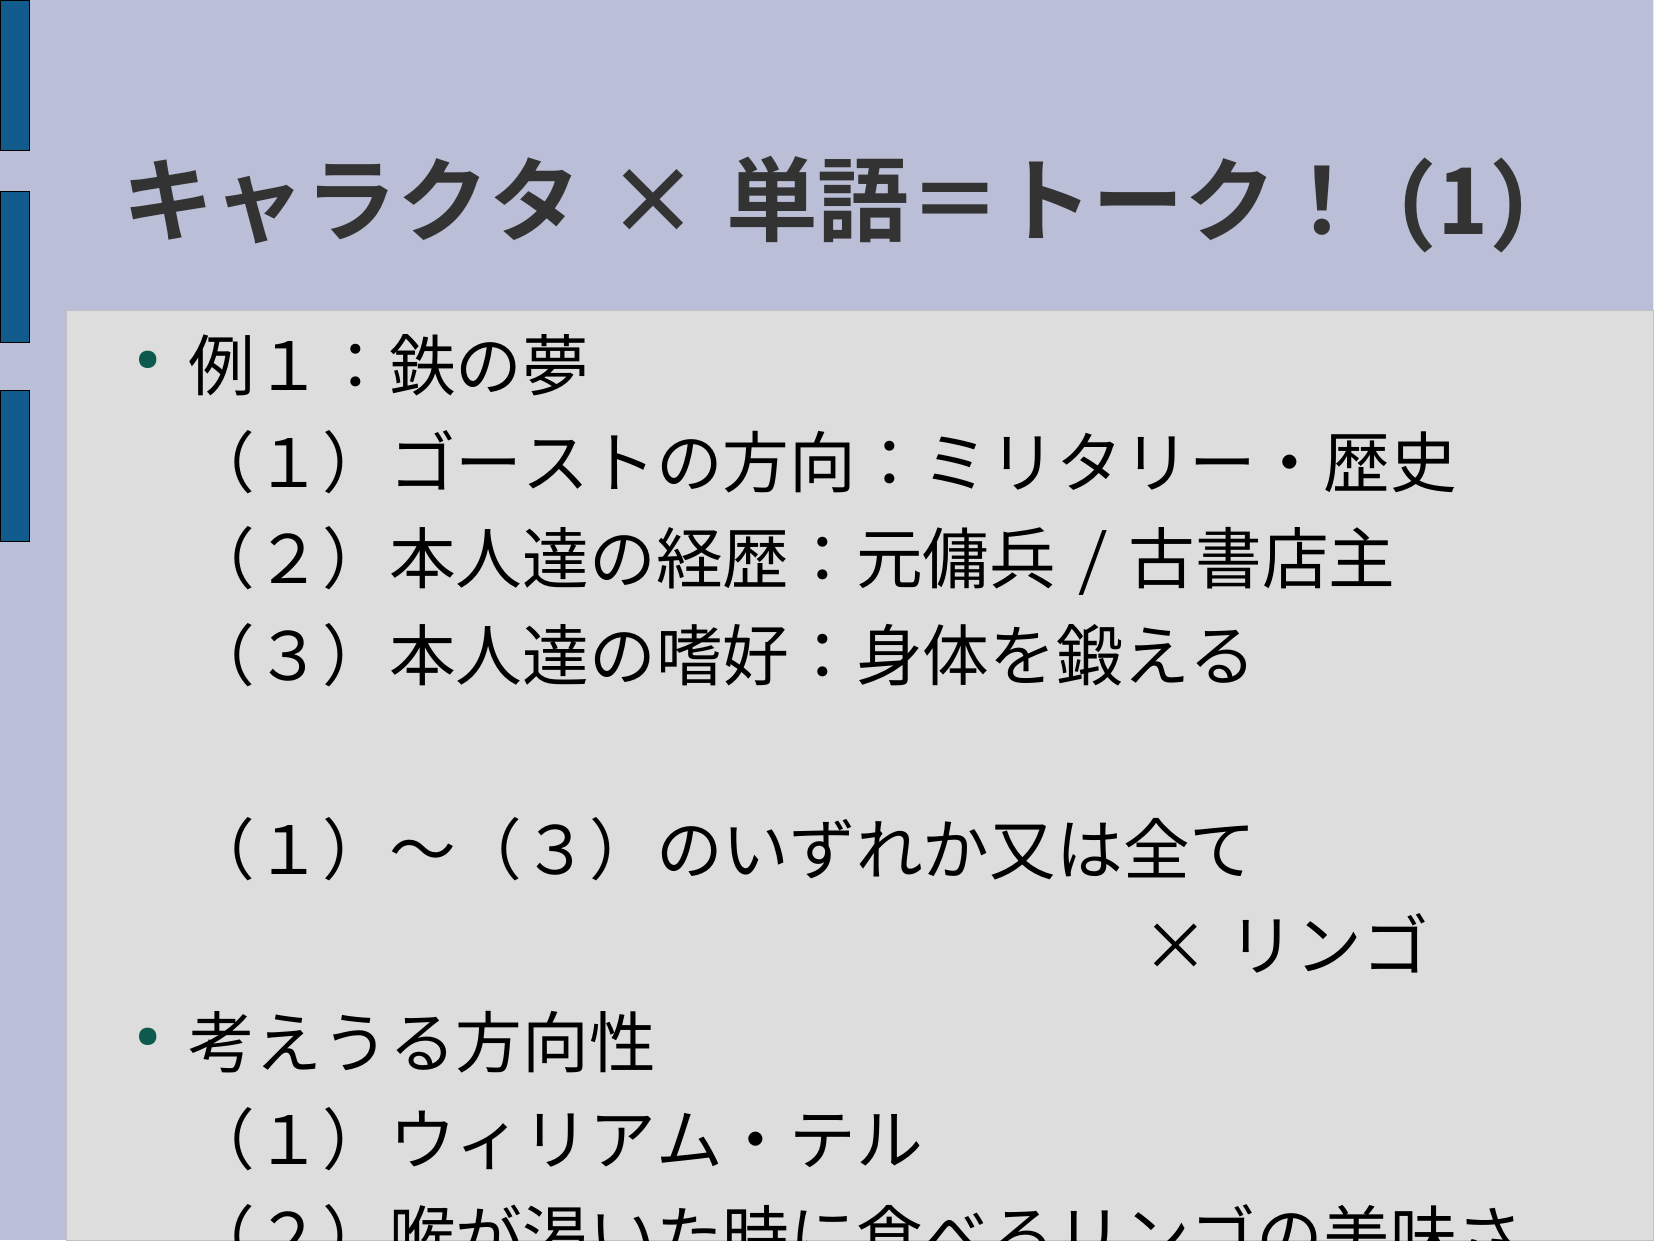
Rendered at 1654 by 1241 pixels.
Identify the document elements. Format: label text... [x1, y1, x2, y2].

title キャラクタ×単語＝トーク！(1) [121, 91, 1534, 299]
list 例１：鉄の夢 （１）ゴーストの方向：ミリタリー・歴史 （２）本人達の経歴：元傭兵/古書店主 （３）本人達の嗜好：身体を鍛える （１）～（３）のいずれか又は全て ×リンゴ 考えうる方向性 （１）ウィリアム・テル （２）喉が渇いた時に食べるリンゴの美味さ （３）リンゴを握り潰すために必要な握力 [118, 312, 1531, 1229]
